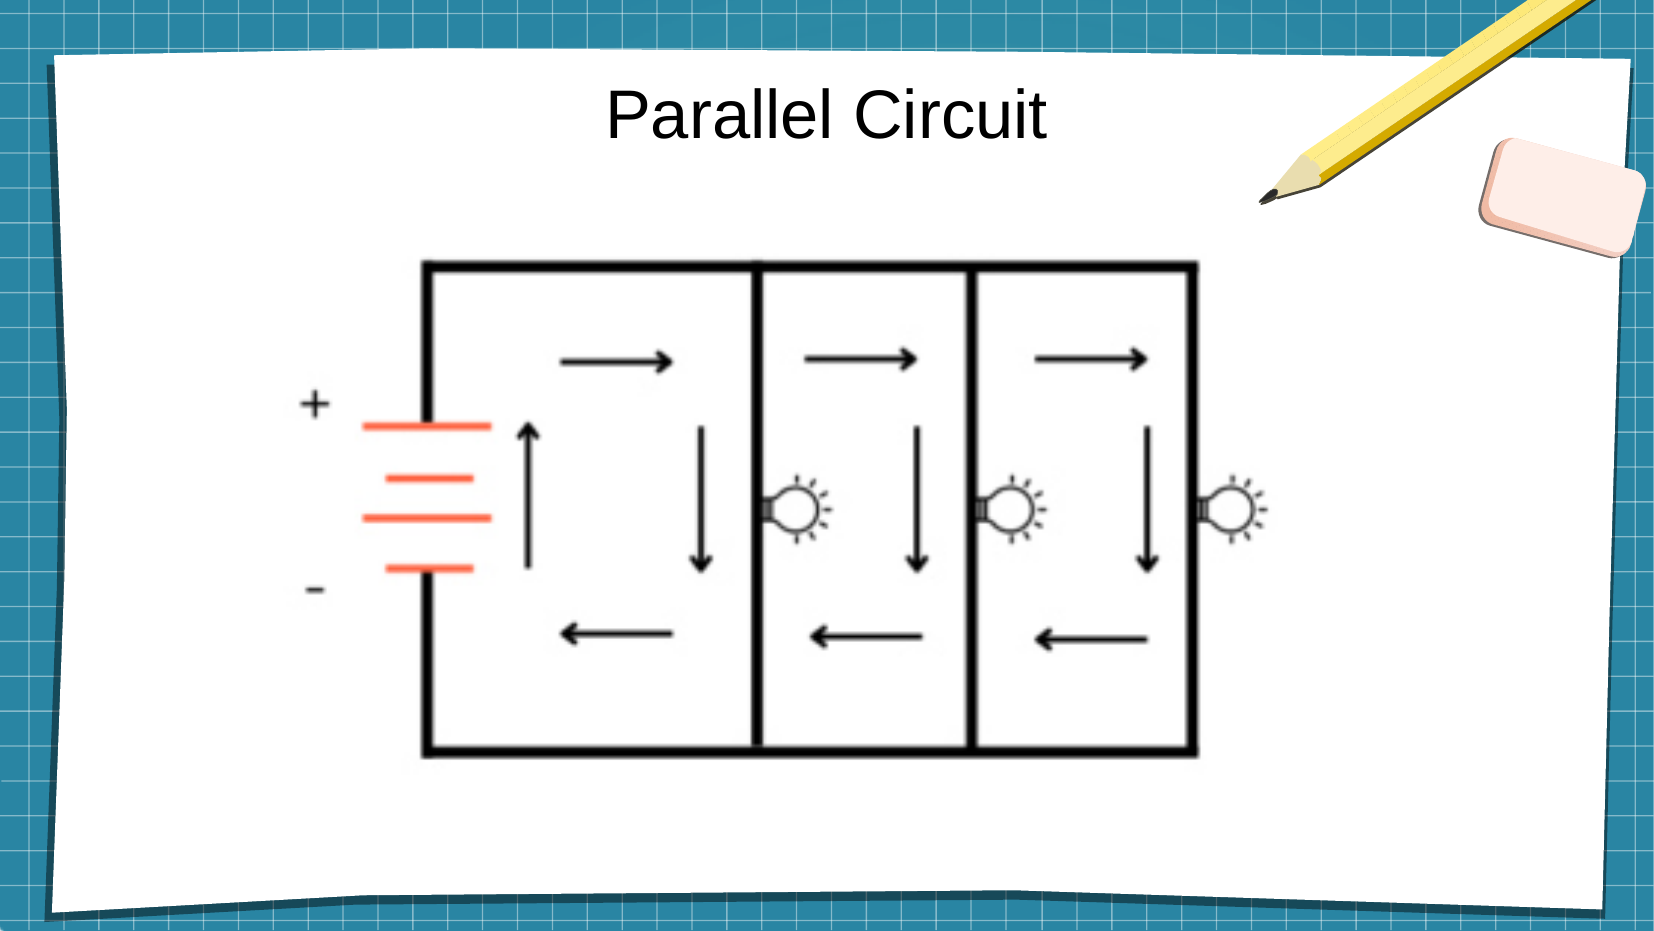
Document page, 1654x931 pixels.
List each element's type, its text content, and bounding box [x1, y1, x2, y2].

title Parallel Circuit [82, 37, 1571, 193]
picture [262, 208, 1313, 826]
